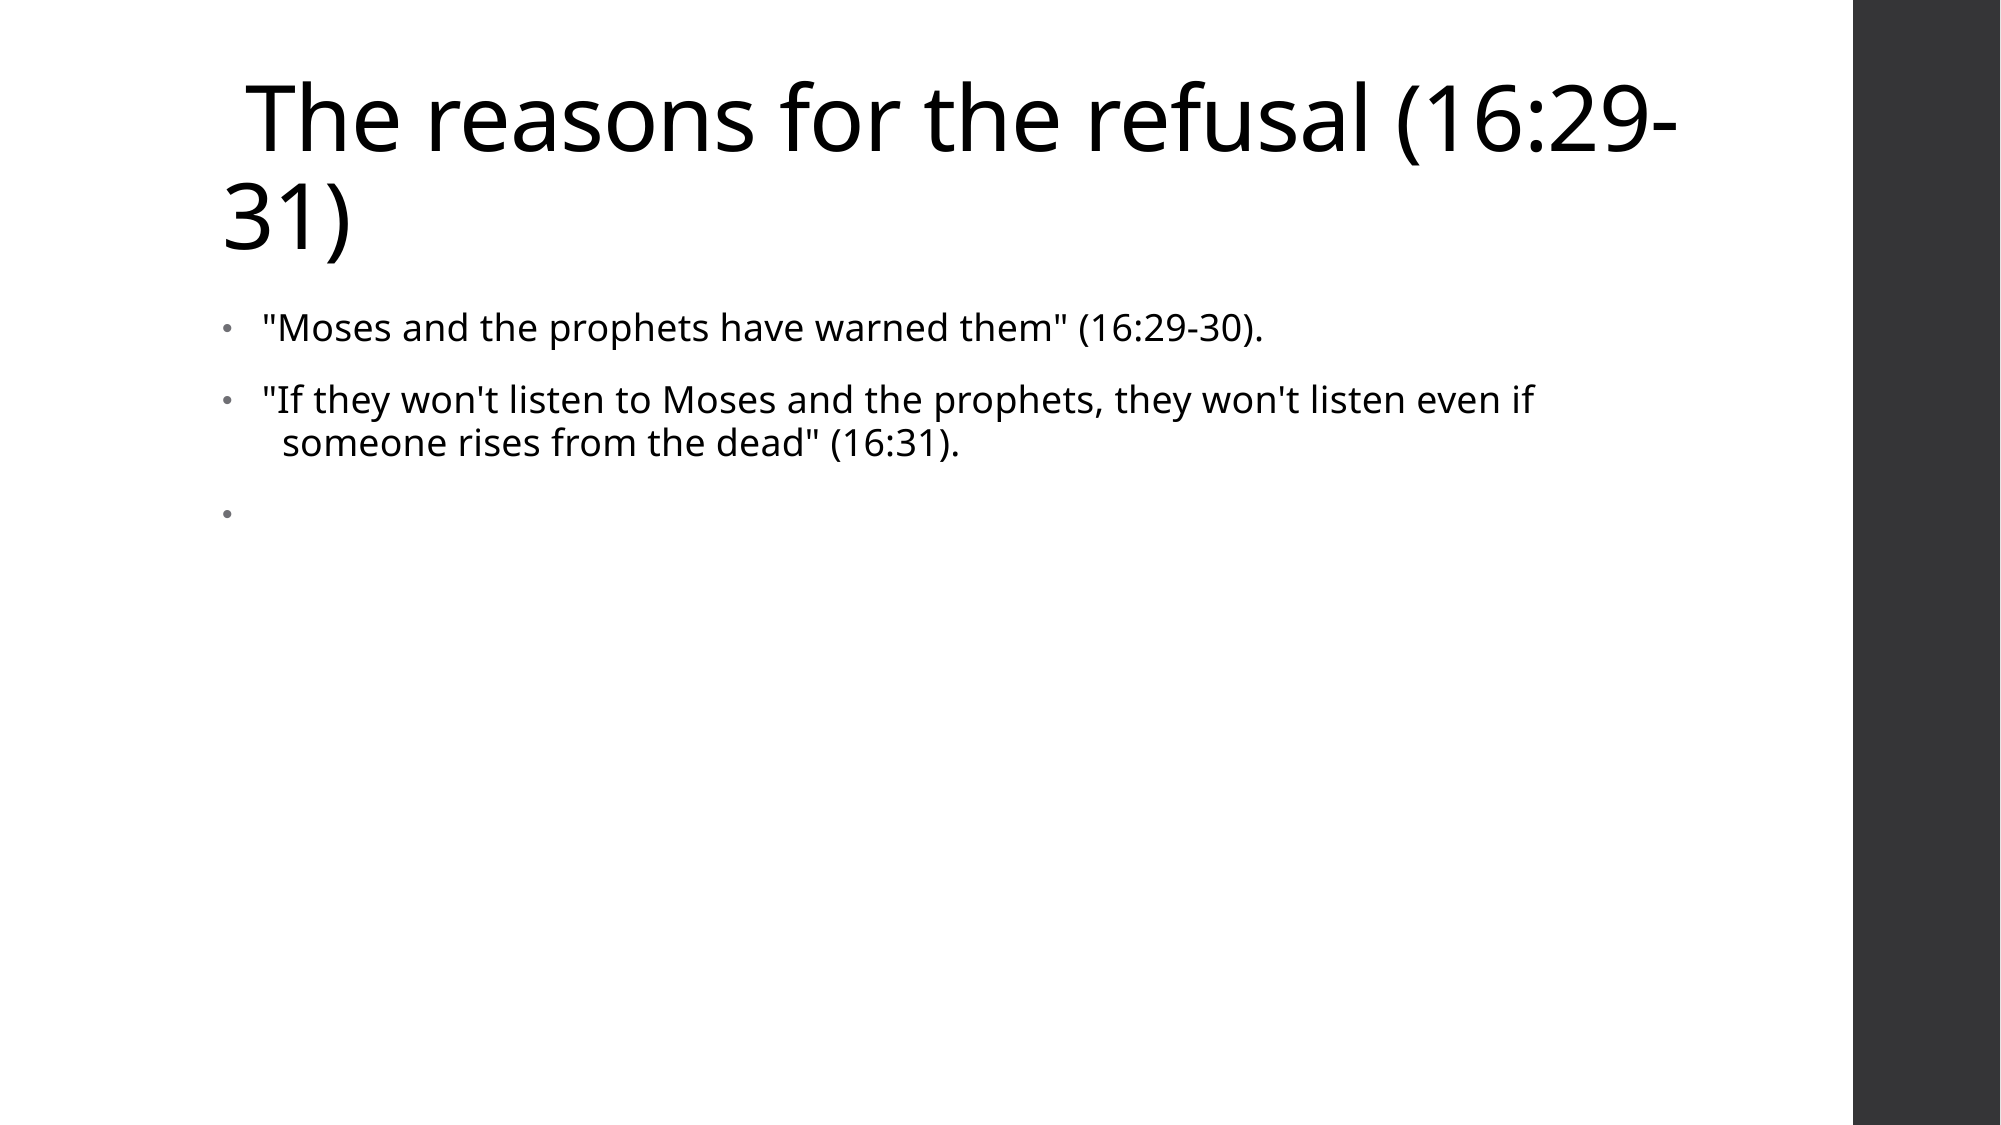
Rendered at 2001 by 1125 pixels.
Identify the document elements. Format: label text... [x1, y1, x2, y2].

list "Moses and the prophets have warned them" (16:29-30). "If they won't listen to Moses and the prophets, they won't listen even if someone rises from the dead" (16:31). [206, 299, 1617, 1014]
title The reasons for the refusal (16:29-31) [206, 60, 1797, 278]
